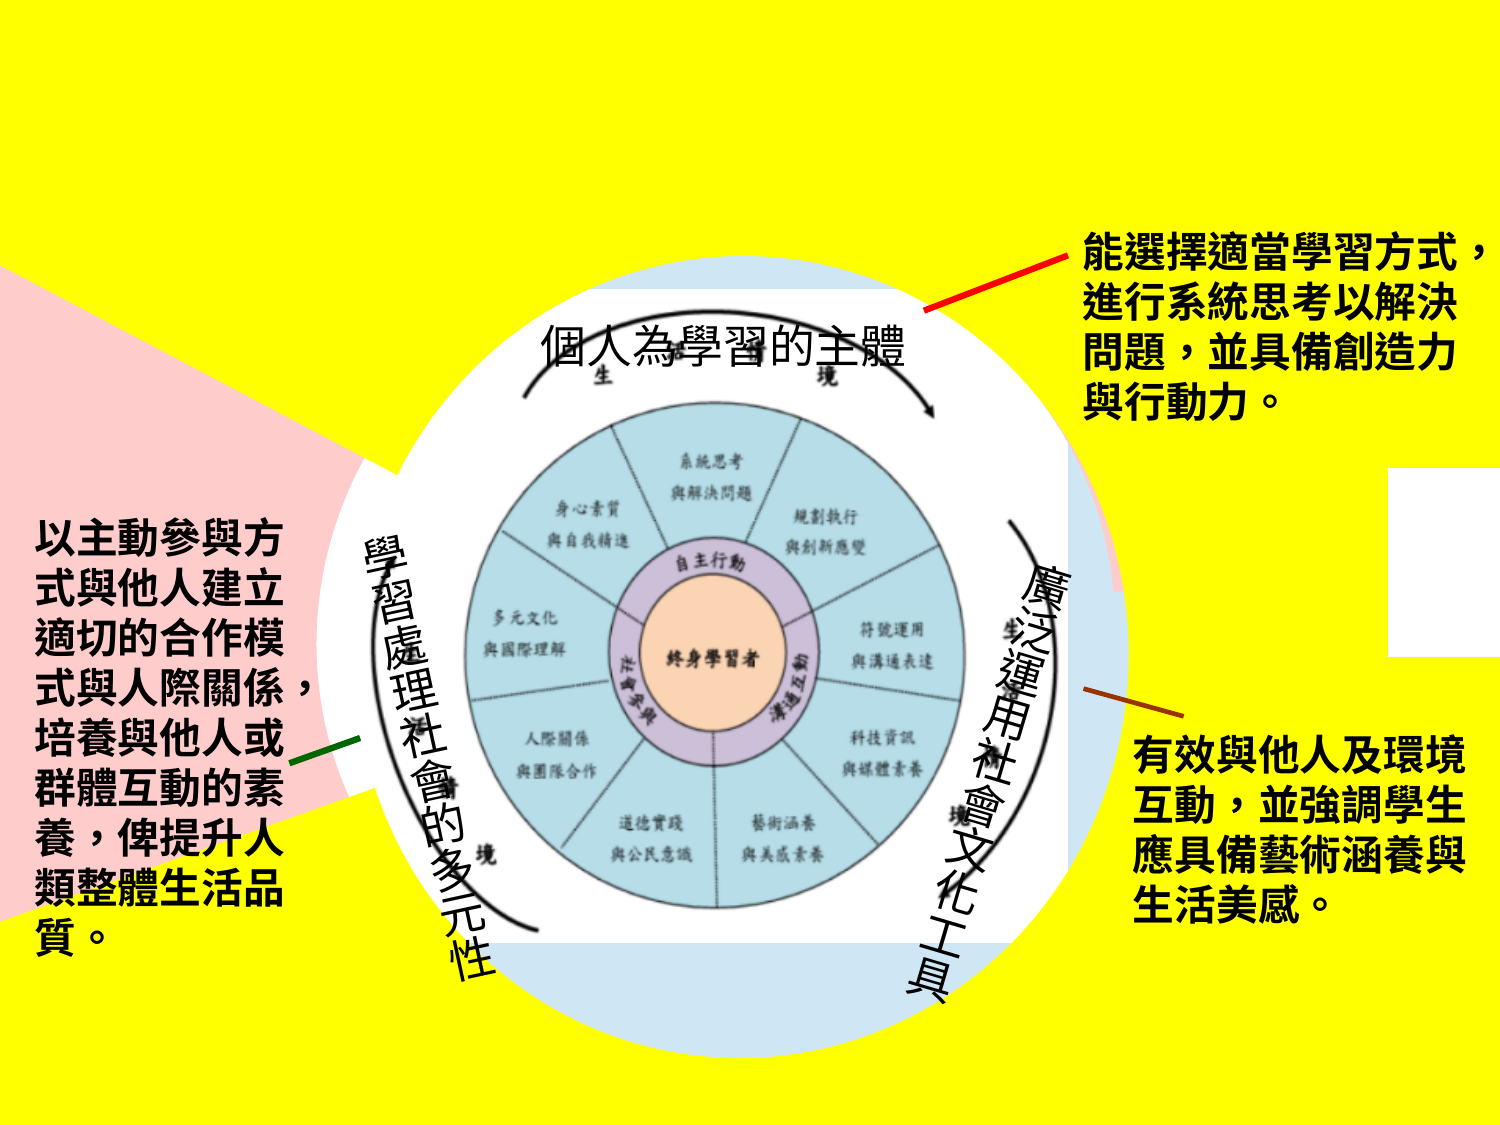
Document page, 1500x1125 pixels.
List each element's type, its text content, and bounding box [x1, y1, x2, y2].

text_box 個人為學習的主體 [525, 310, 922, 381]
text_box 學習處理社會的多元性 [341, 510, 537, 1047]
text_box 能選擇適當學習方式，進行系統思考以解決問題，並具備創造力與行動力。 [1068, 218, 1500, 434]
picture [992, 690, 1068, 943]
text_box 以主動參與方式與他人建立適切的合作模式與人際關係，培養與他人或群體互動的素養，俾提升人類整體生活品質。 [19, 504, 305, 970]
text_box 廣泛運用社會文化工具 [879, 539, 1105, 1046]
text_box [0, 0, 1500, 1125]
text_box 有效與他人及環境互動，並強調學生應具備藝術涵養與生活美感。 [1118, 721, 1497, 937]
picture [317, 289, 1068, 943]
